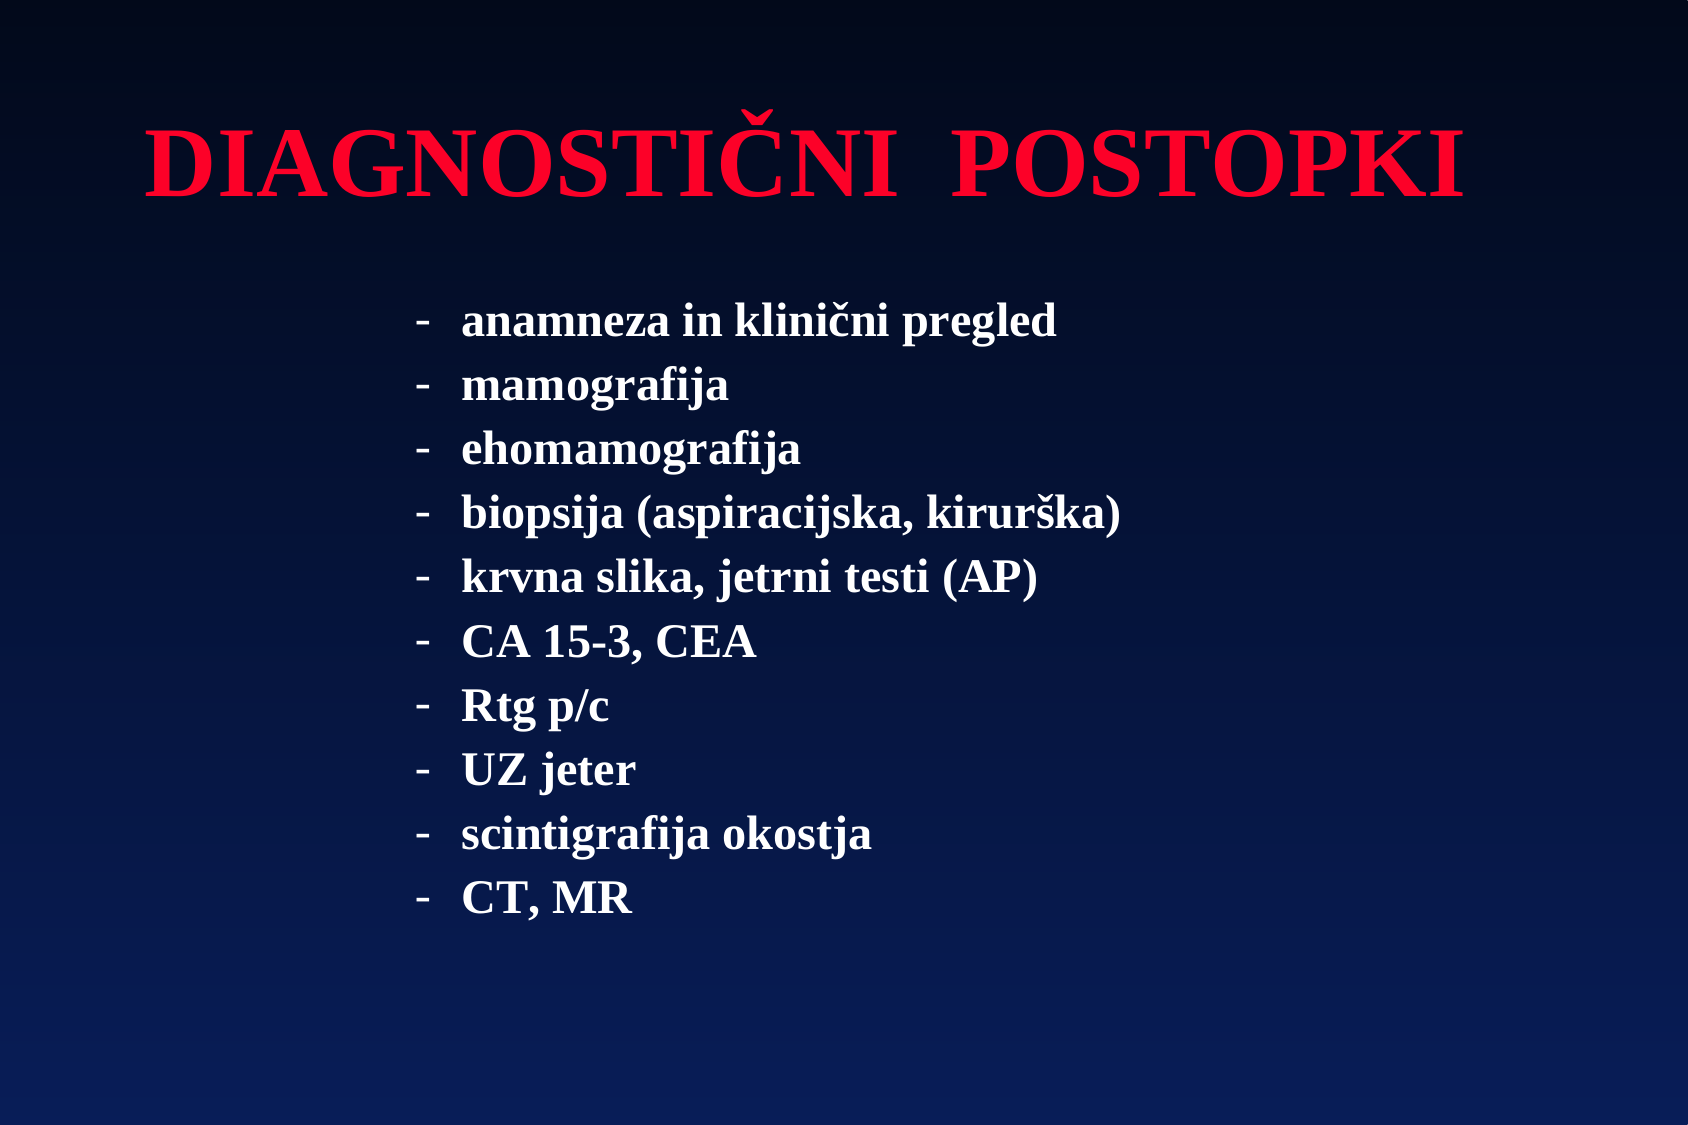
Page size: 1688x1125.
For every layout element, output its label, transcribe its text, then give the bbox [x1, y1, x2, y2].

list anamneza in klinični pregled mamografija ehomamografija biopsija (aspiracijska, kirurška) krvna slika, jetrni testi (AP) CA 15-3, CEA Rtg p/c UZ jeter scintigrafija okostja CT, MR [399, 287, 1375, 1063]
title DIAGNOSTIČNI POSTOPKI [0, 50, 1638, 263]
